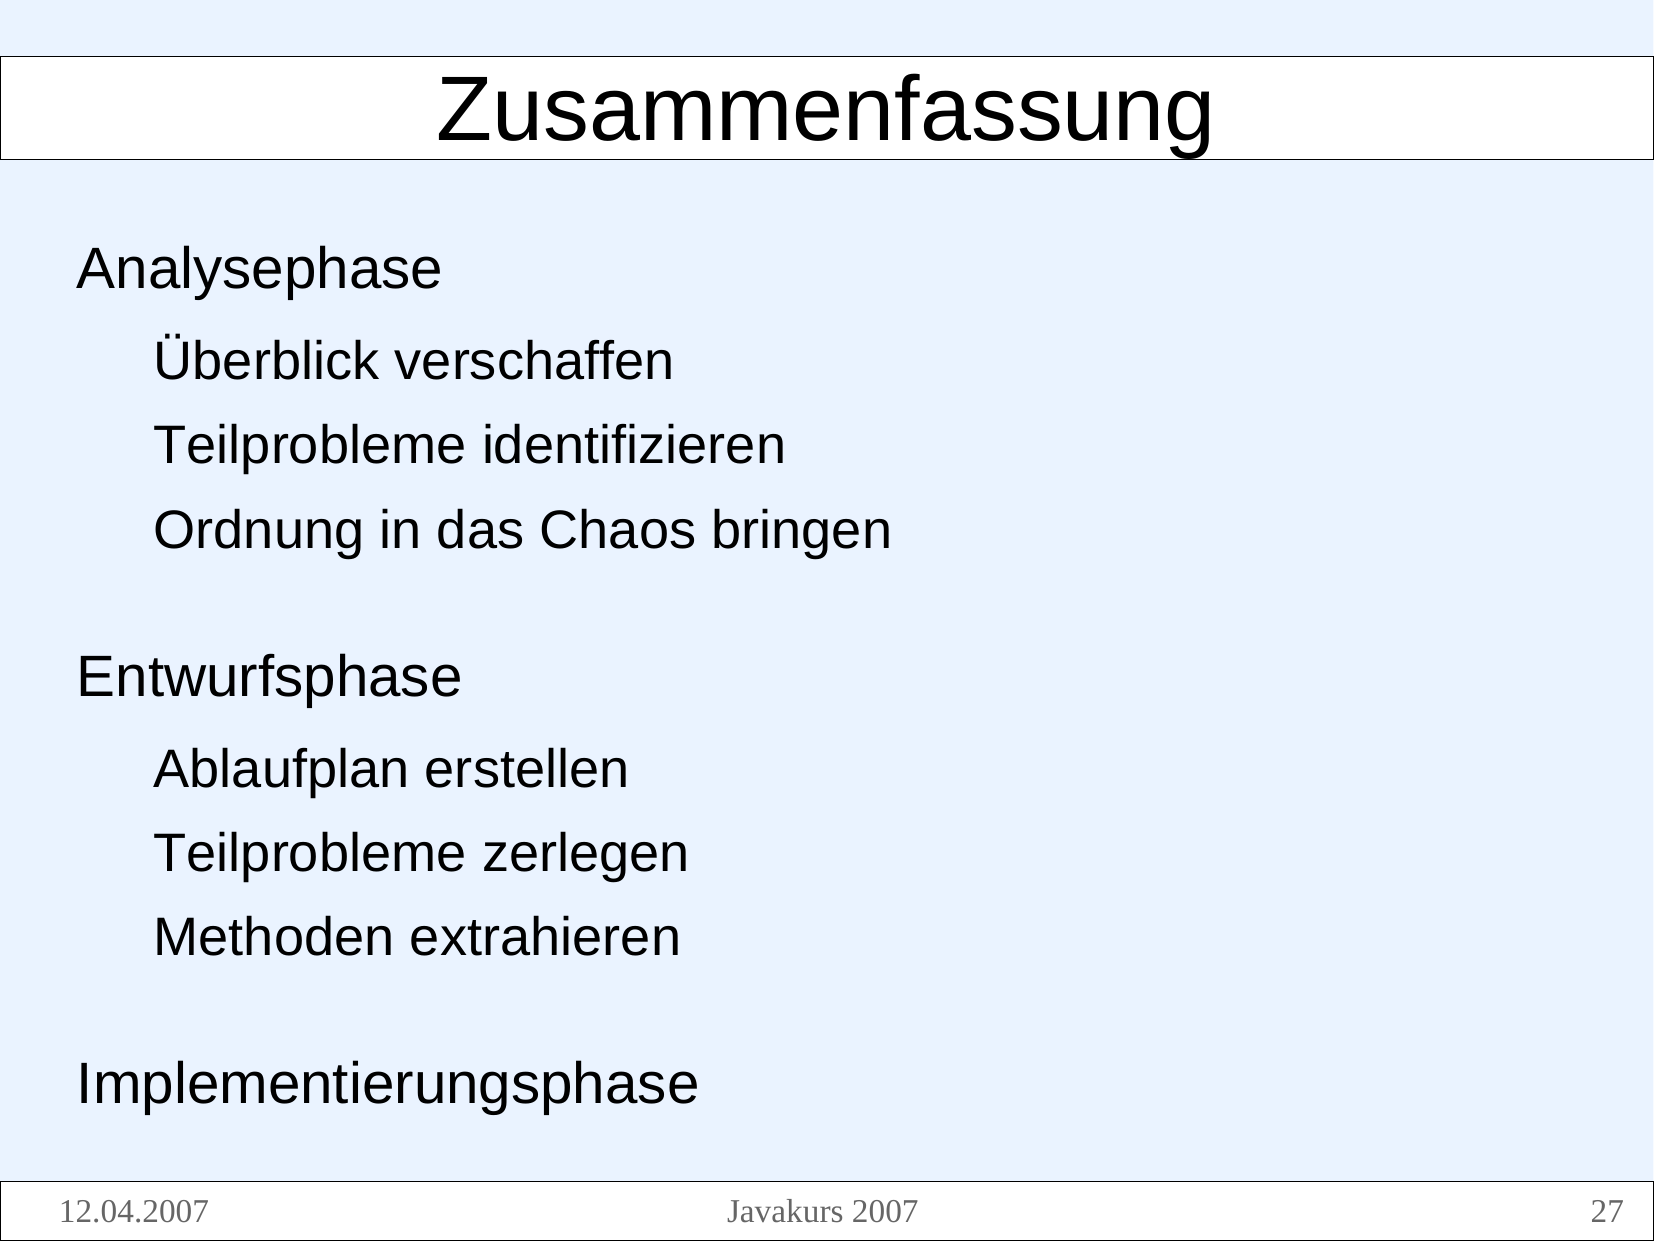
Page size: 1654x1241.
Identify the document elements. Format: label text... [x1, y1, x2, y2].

title Zusammenfassung [0, 56, 1654, 160]
list Analysephase Überblick verschaffen Teilprobleme identifizieren Ordnung in das Chaos bringen Entwurfsphase Ablaufplan erstellen Teilprobleme zerlegen Methoden extrahieren Implementierungsphase [59, 236, 1595, 1137]
